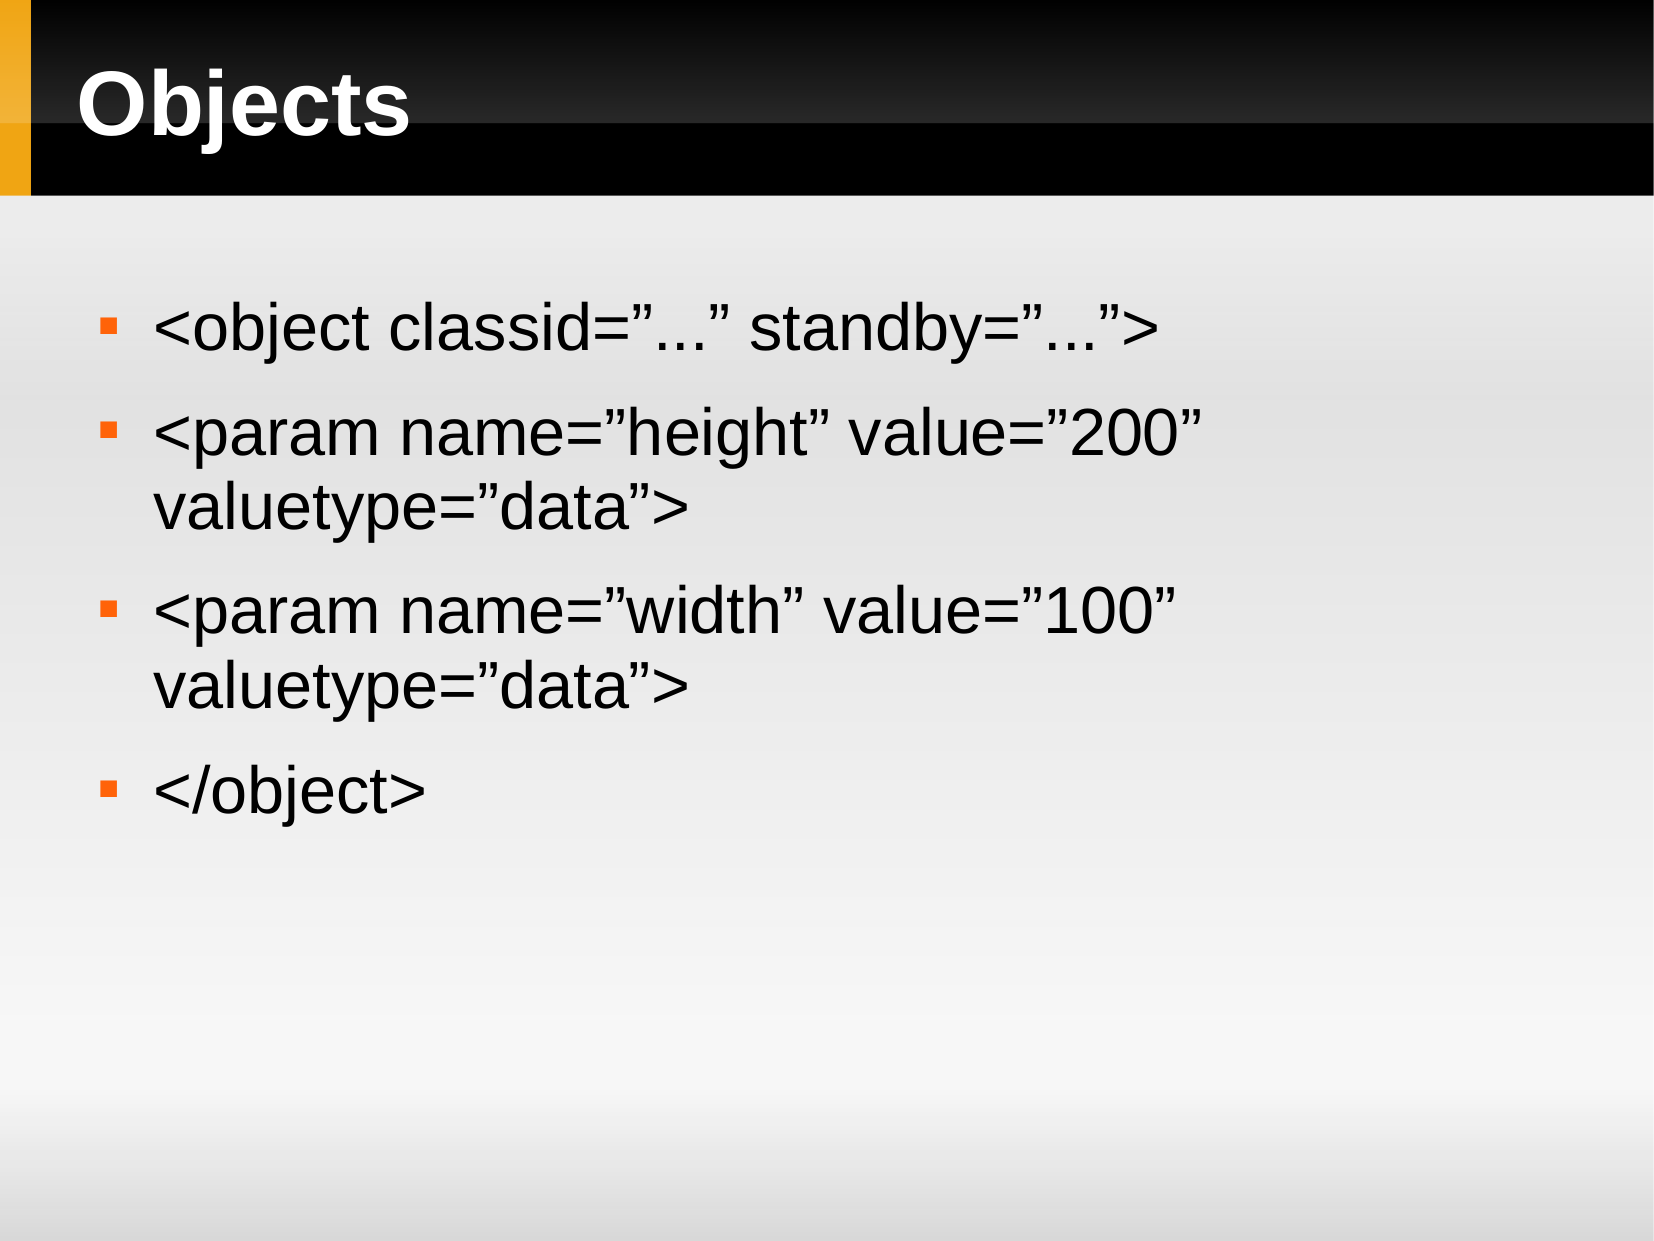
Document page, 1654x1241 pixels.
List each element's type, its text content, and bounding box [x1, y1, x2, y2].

list <object classid=”...” standby=”...”> <param name=”height” value=”200” valuetype=”data”> <param name=”width” value=”100” valuetype=”data”> </object> [82, 290, 1571, 1109]
title Objects [76, 0, 1565, 208]
picture [0, 0, 1654, 1241]
